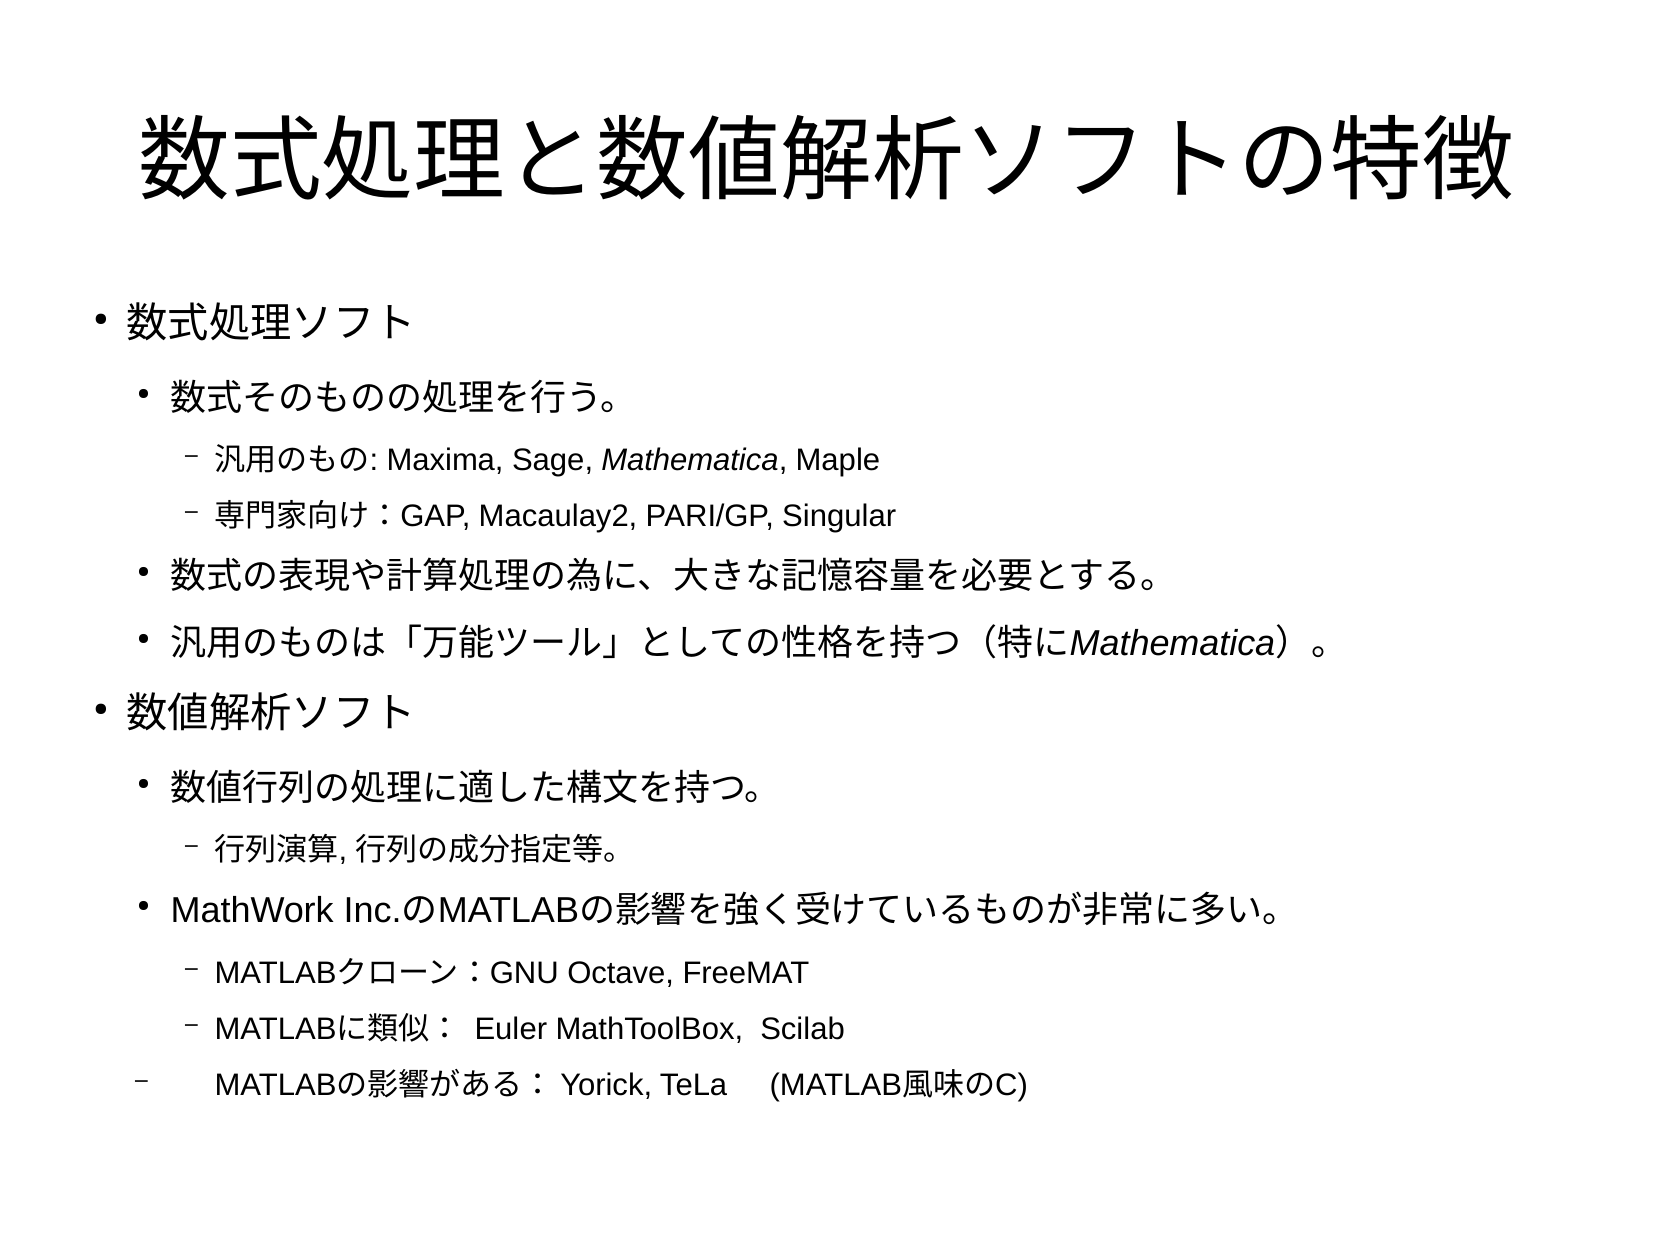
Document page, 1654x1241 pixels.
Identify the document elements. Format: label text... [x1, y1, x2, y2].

title 数式処理と数値解析ソフトの特徴 [82, 49, 1571, 257]
list 数式処理ソフト 数式そのものの処理を行う。 汎用のもの: Maxima, Sage, Mathematica, Maple 専門家向け：GAP, Macaulay2, PARI/GP, Singular 数式の表現や計算処理の為に、大きな記憶容量を必要とする。 汎用のものは「万能ツール」としての性格を持つ（特にMathematica）。 数値解析ソフト 数値行列の処理に適した構文を持つ。 行列演算, 行列の成分指定等。 MathWork Inc.のMATLABの影響を強く受けているものが非常に多い。 MATLABクローン：GNU Octave, FreeMAT MATLABに類似： Euler MathToolBox, Scilab MATLABの影響がある： Yorick, TeLa (MATLAB風味のC) [82, 290, 1571, 1109]
